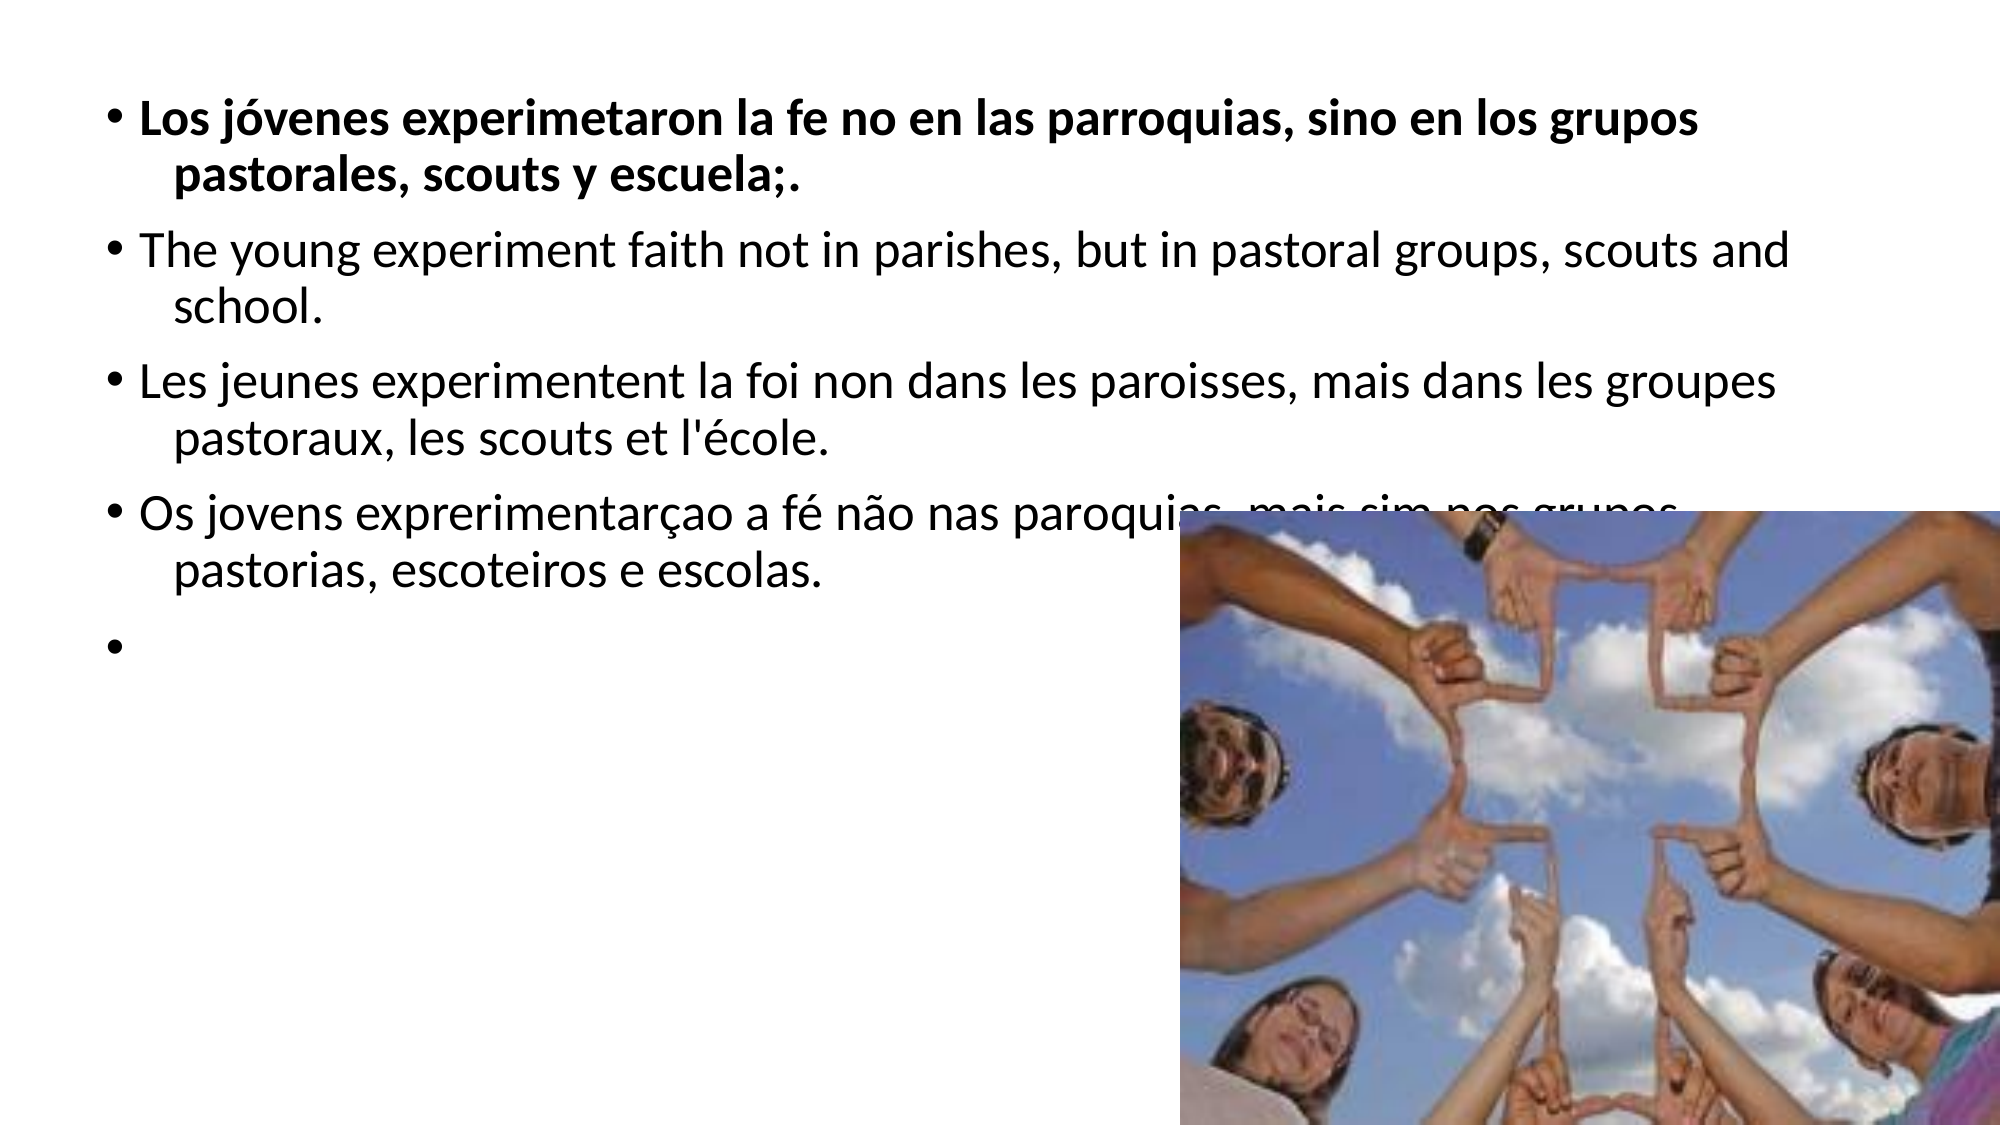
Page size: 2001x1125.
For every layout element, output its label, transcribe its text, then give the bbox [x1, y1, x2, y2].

list Los jóvenes experimetaron la fe no en las parroquias, sino en los grupos pastorales, scouts y escuela;. The young experiment faith not in parishes, but in pastoral groups, scouts and school. Les jeunes experimentent la foi non dans les paroisses, mais dans les groupes pastoraux, les scouts et l'école. Os jovens exprerimentarçao a fé não nas paroquias, mais sim nos grupos pastorias, escoteiros e escolas. [90, 82, 1816, 607]
picture [1180, 511, 2000, 1125]
